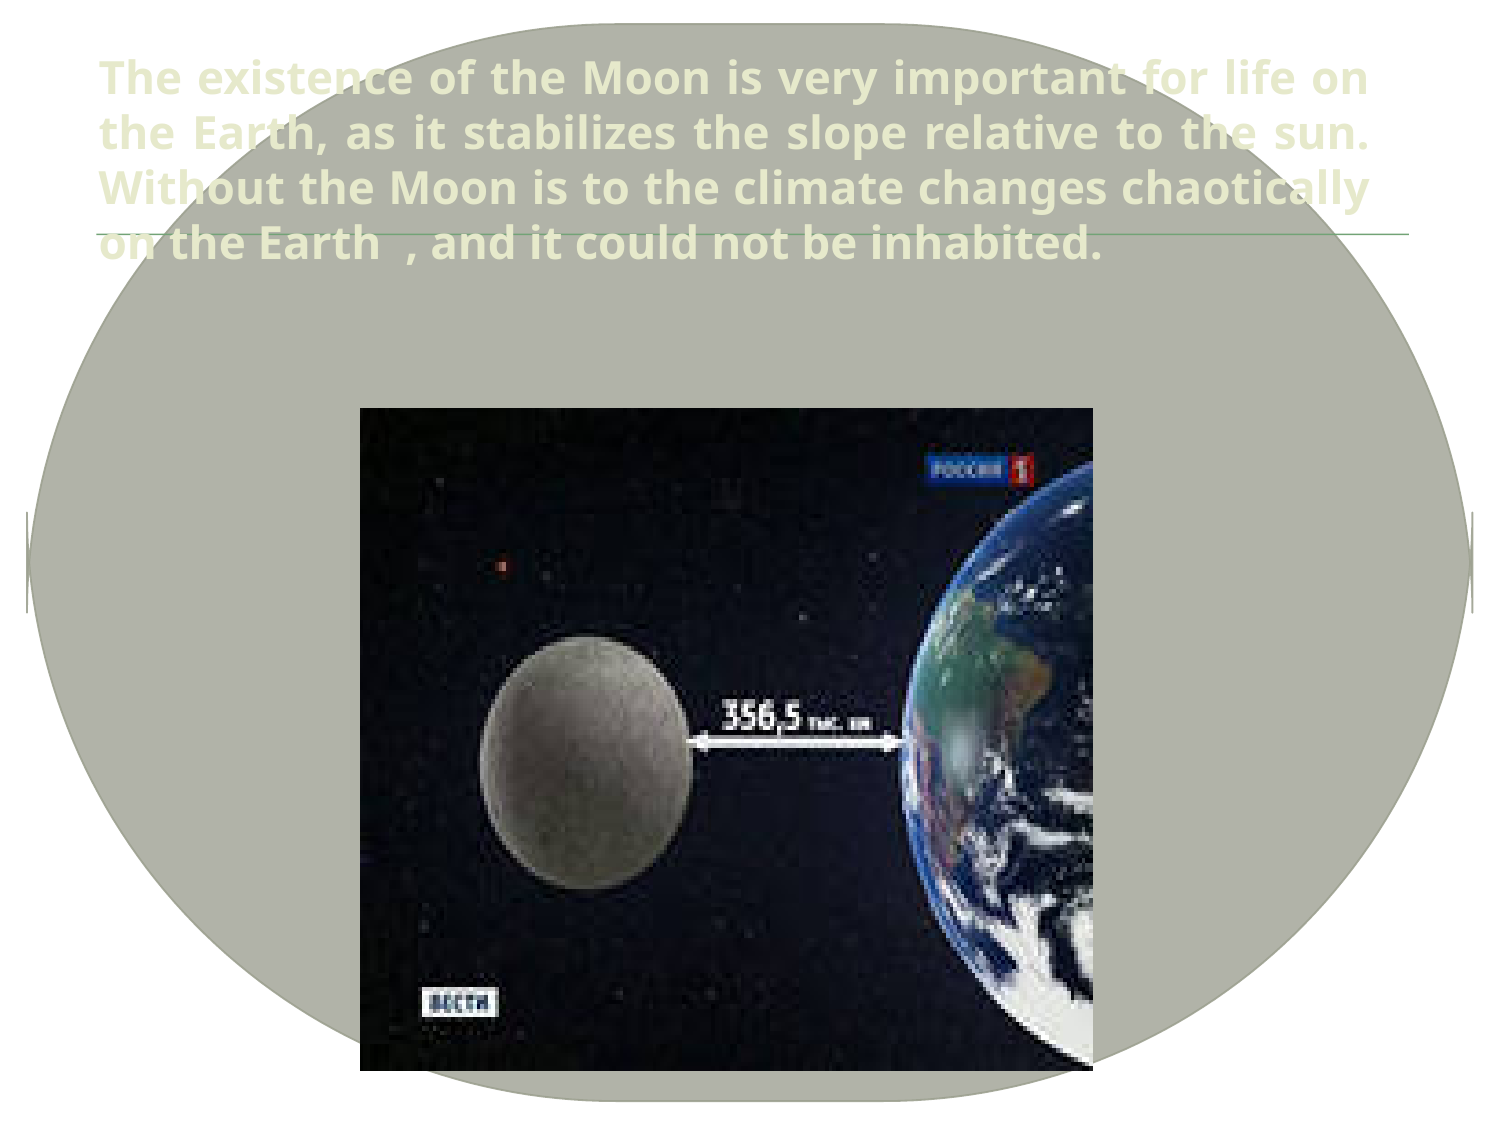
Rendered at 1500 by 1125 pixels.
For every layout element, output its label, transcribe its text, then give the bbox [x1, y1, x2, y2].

title The existence of the Moon is very important for life on the Earth, as it stabilizes the slope relative to the sun. Without the Moon is to the climate changes chaotically on the Earth , and it could not be inhabited. [75, 41, 1425, 315]
picture [360, 408, 1093, 1071]
